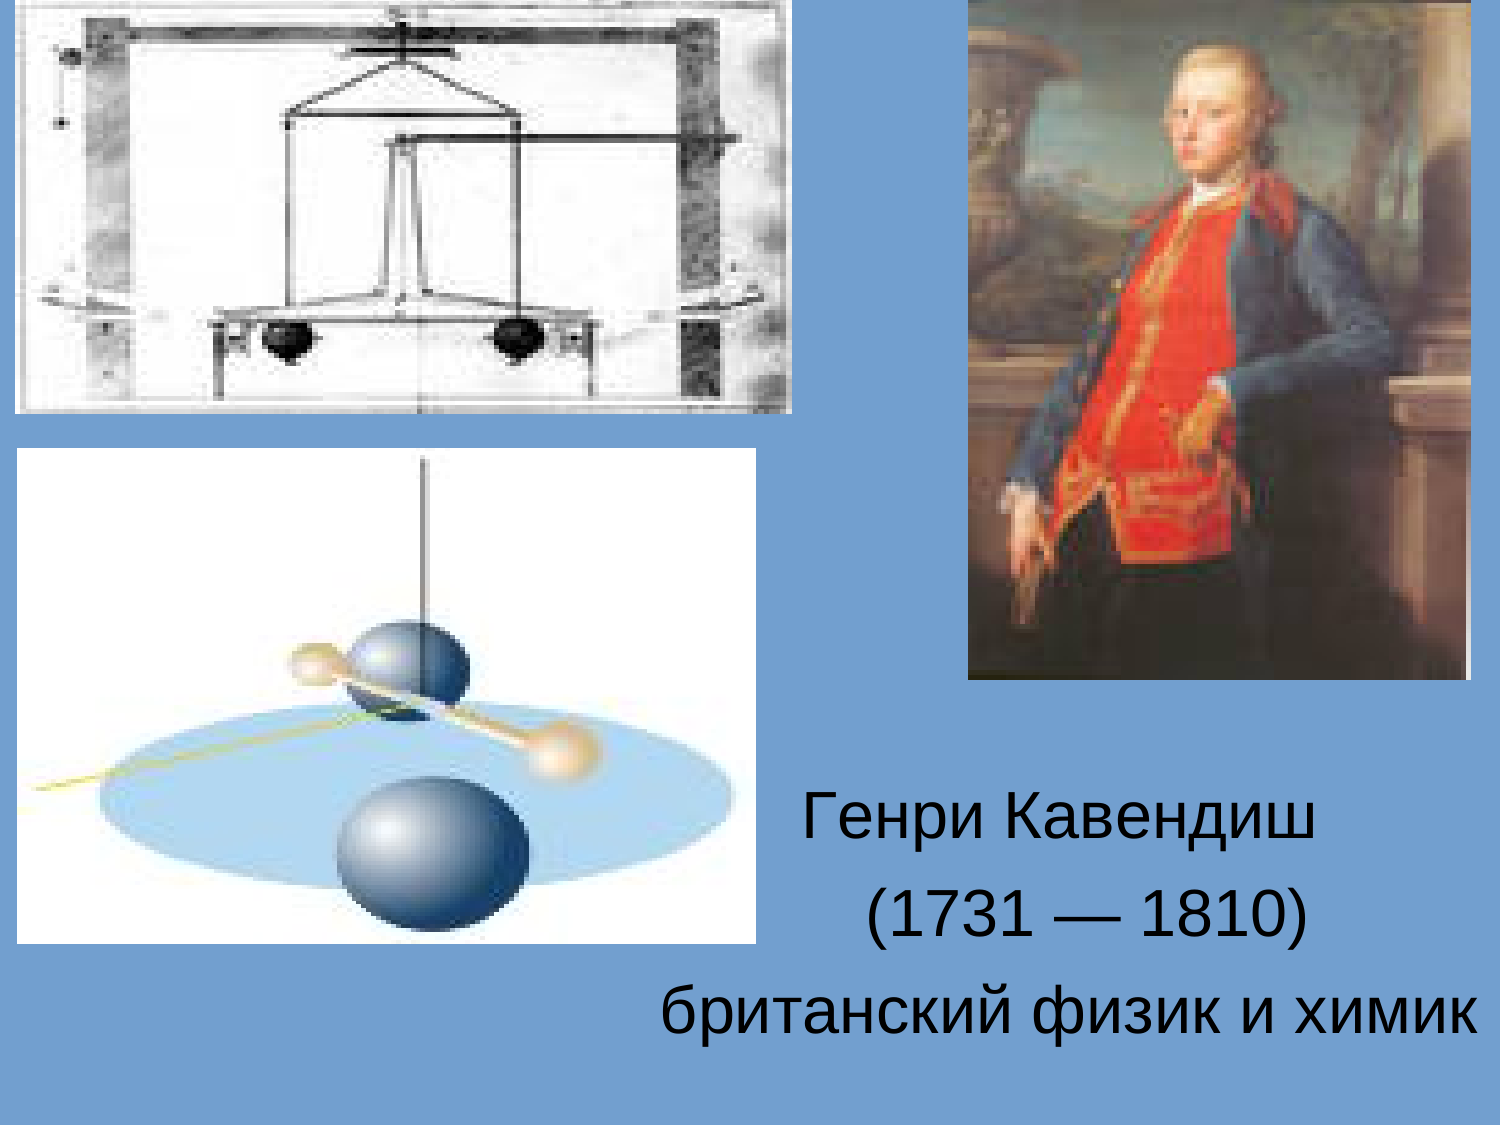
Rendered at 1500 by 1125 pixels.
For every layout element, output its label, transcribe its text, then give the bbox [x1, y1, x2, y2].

text_box Генри Кавендиш (1731 — 1810) британский физик и химик [578, 685, 1500, 1125]
picture [15, 0, 792, 414]
picture [17, 448, 756, 944]
picture [968, 0, 1471, 680]
